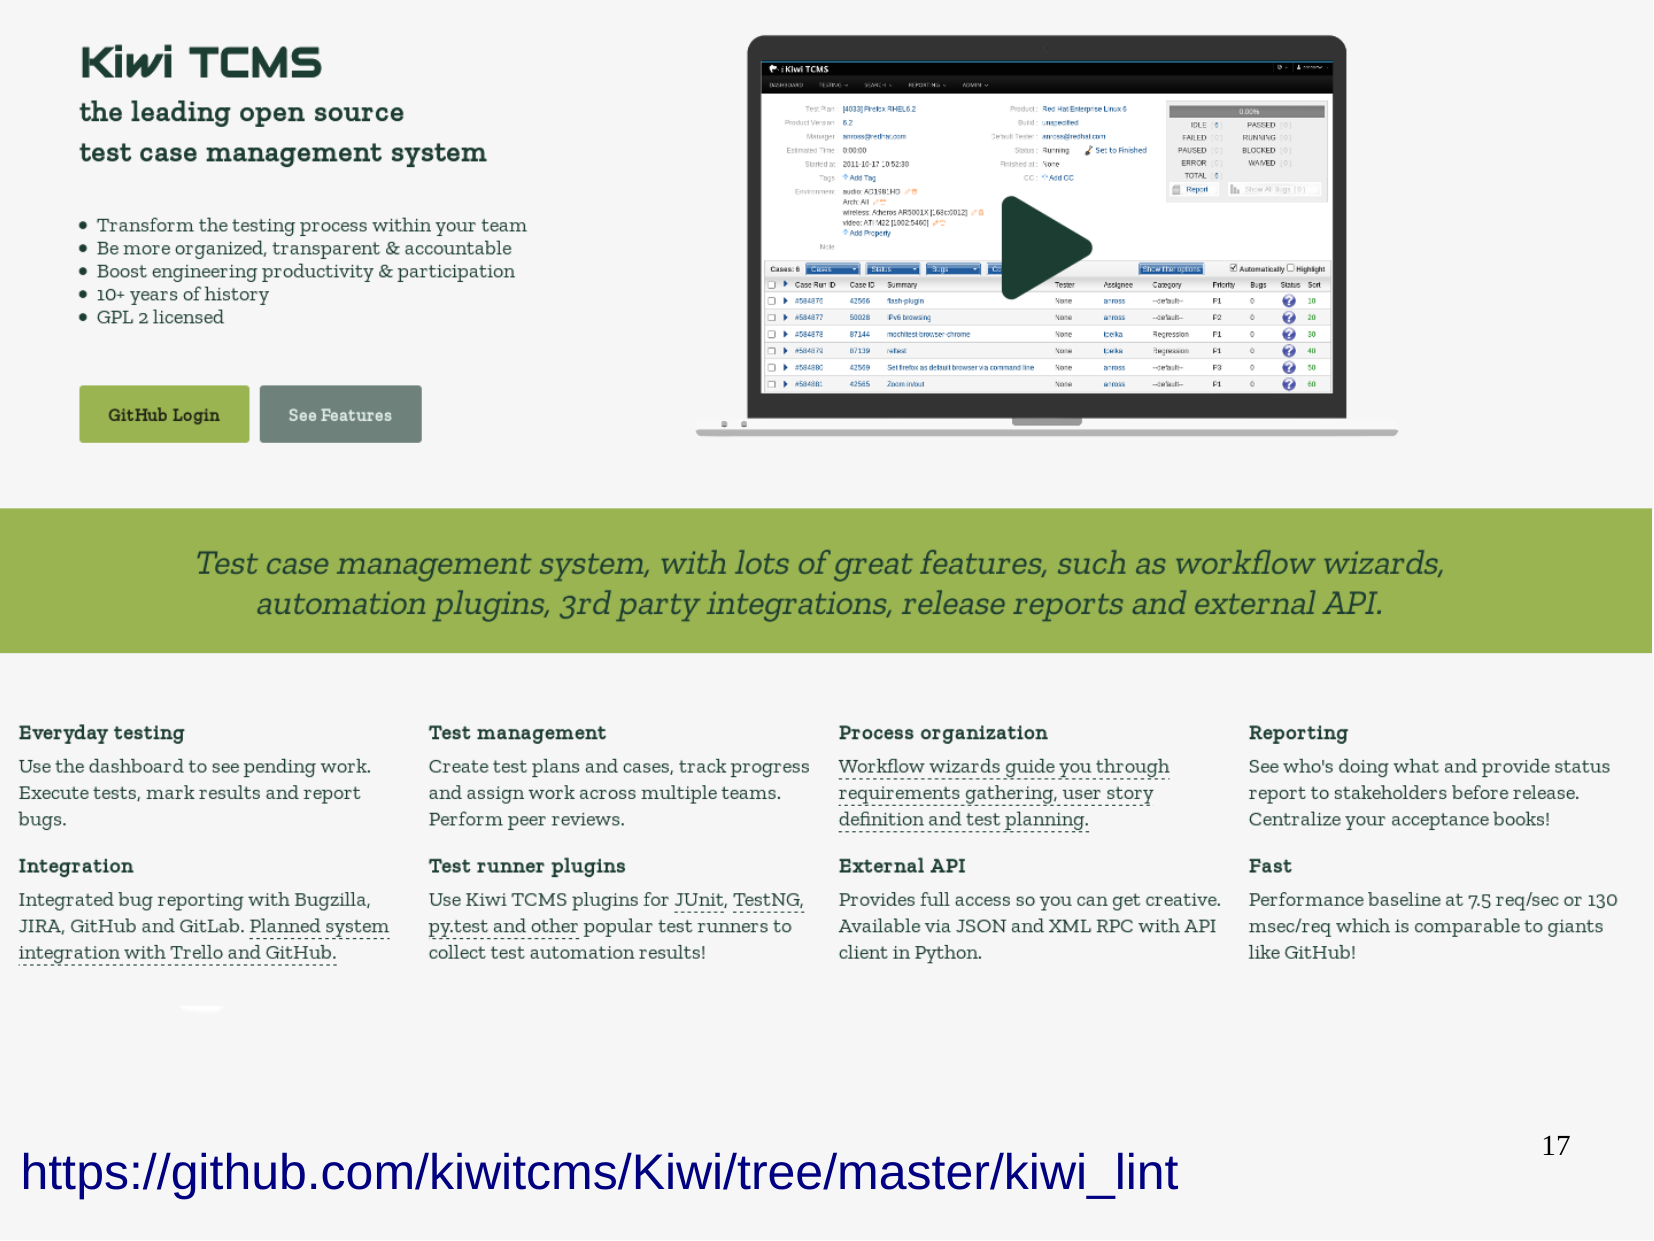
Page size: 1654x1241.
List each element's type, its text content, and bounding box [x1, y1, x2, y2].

text_box https://github.com/kiwitcms/Kiwi/tree/master/kiwi_lint [5, 1136, 1270, 1208]
picture [0, 0, 1652, 1030]
